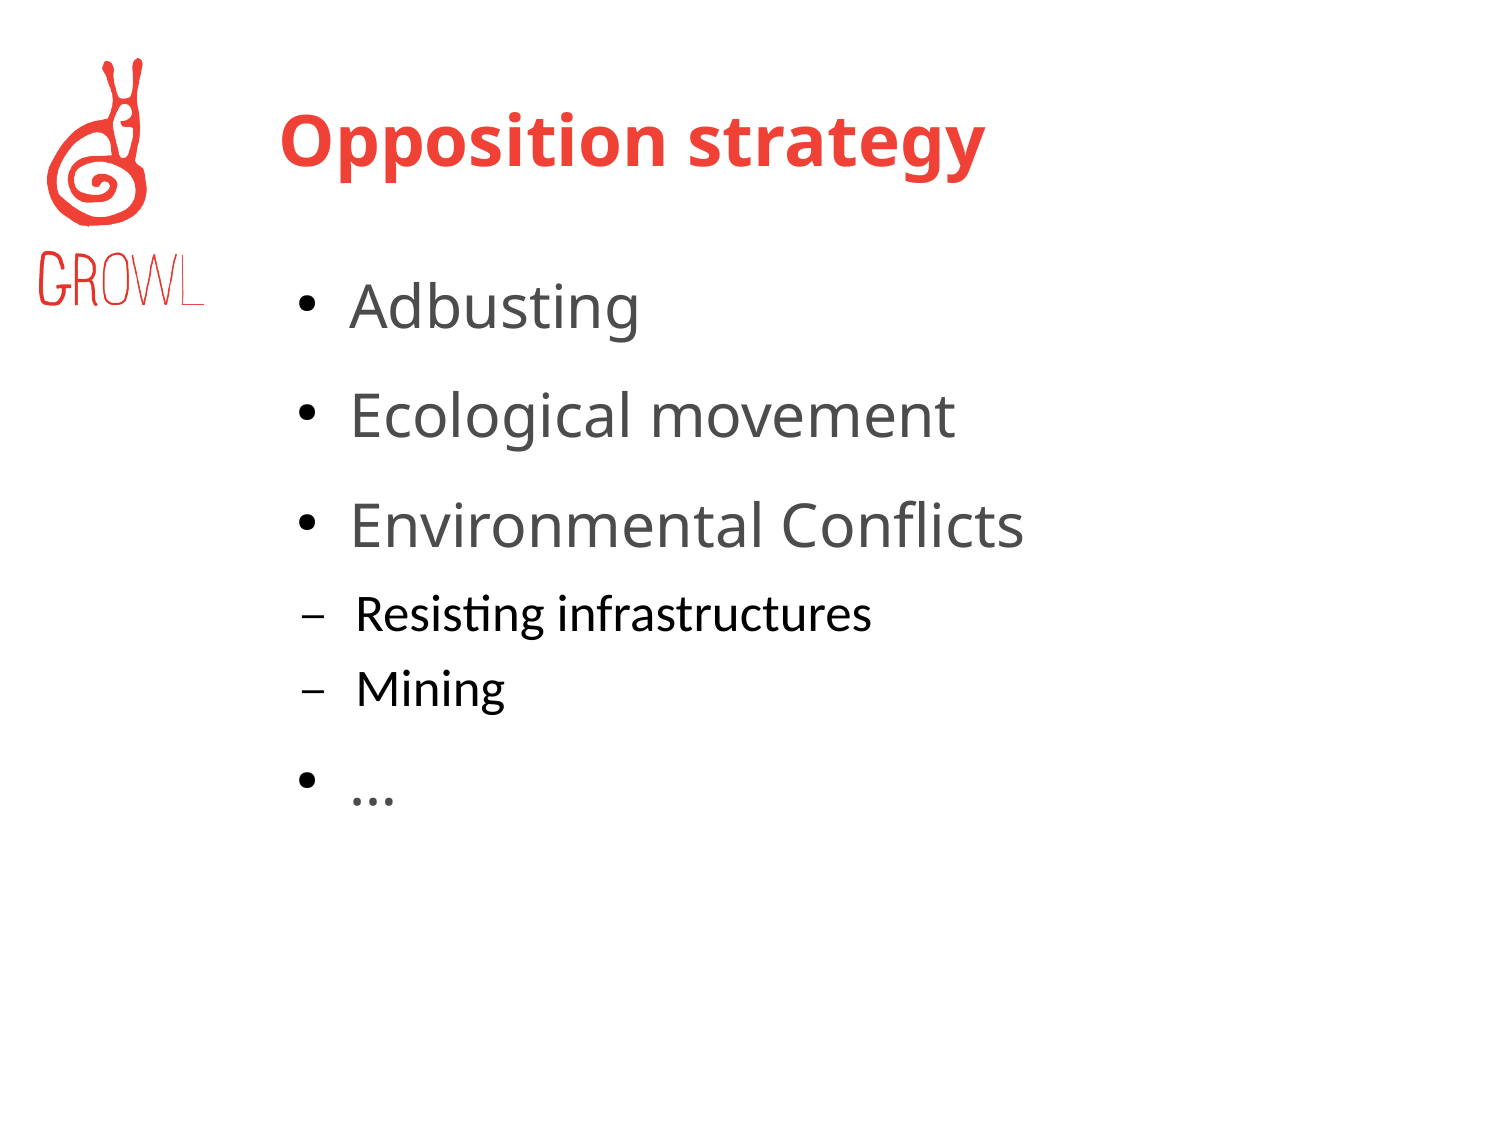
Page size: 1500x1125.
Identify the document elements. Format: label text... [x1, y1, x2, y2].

list Adbusting Ecological movement Environmental Conflicts Resisting infrastructures Mining … [278, 263, 1395, 916]
picture [39, 58, 204, 306]
title Opposition strategy [278, 44, 1425, 233]
